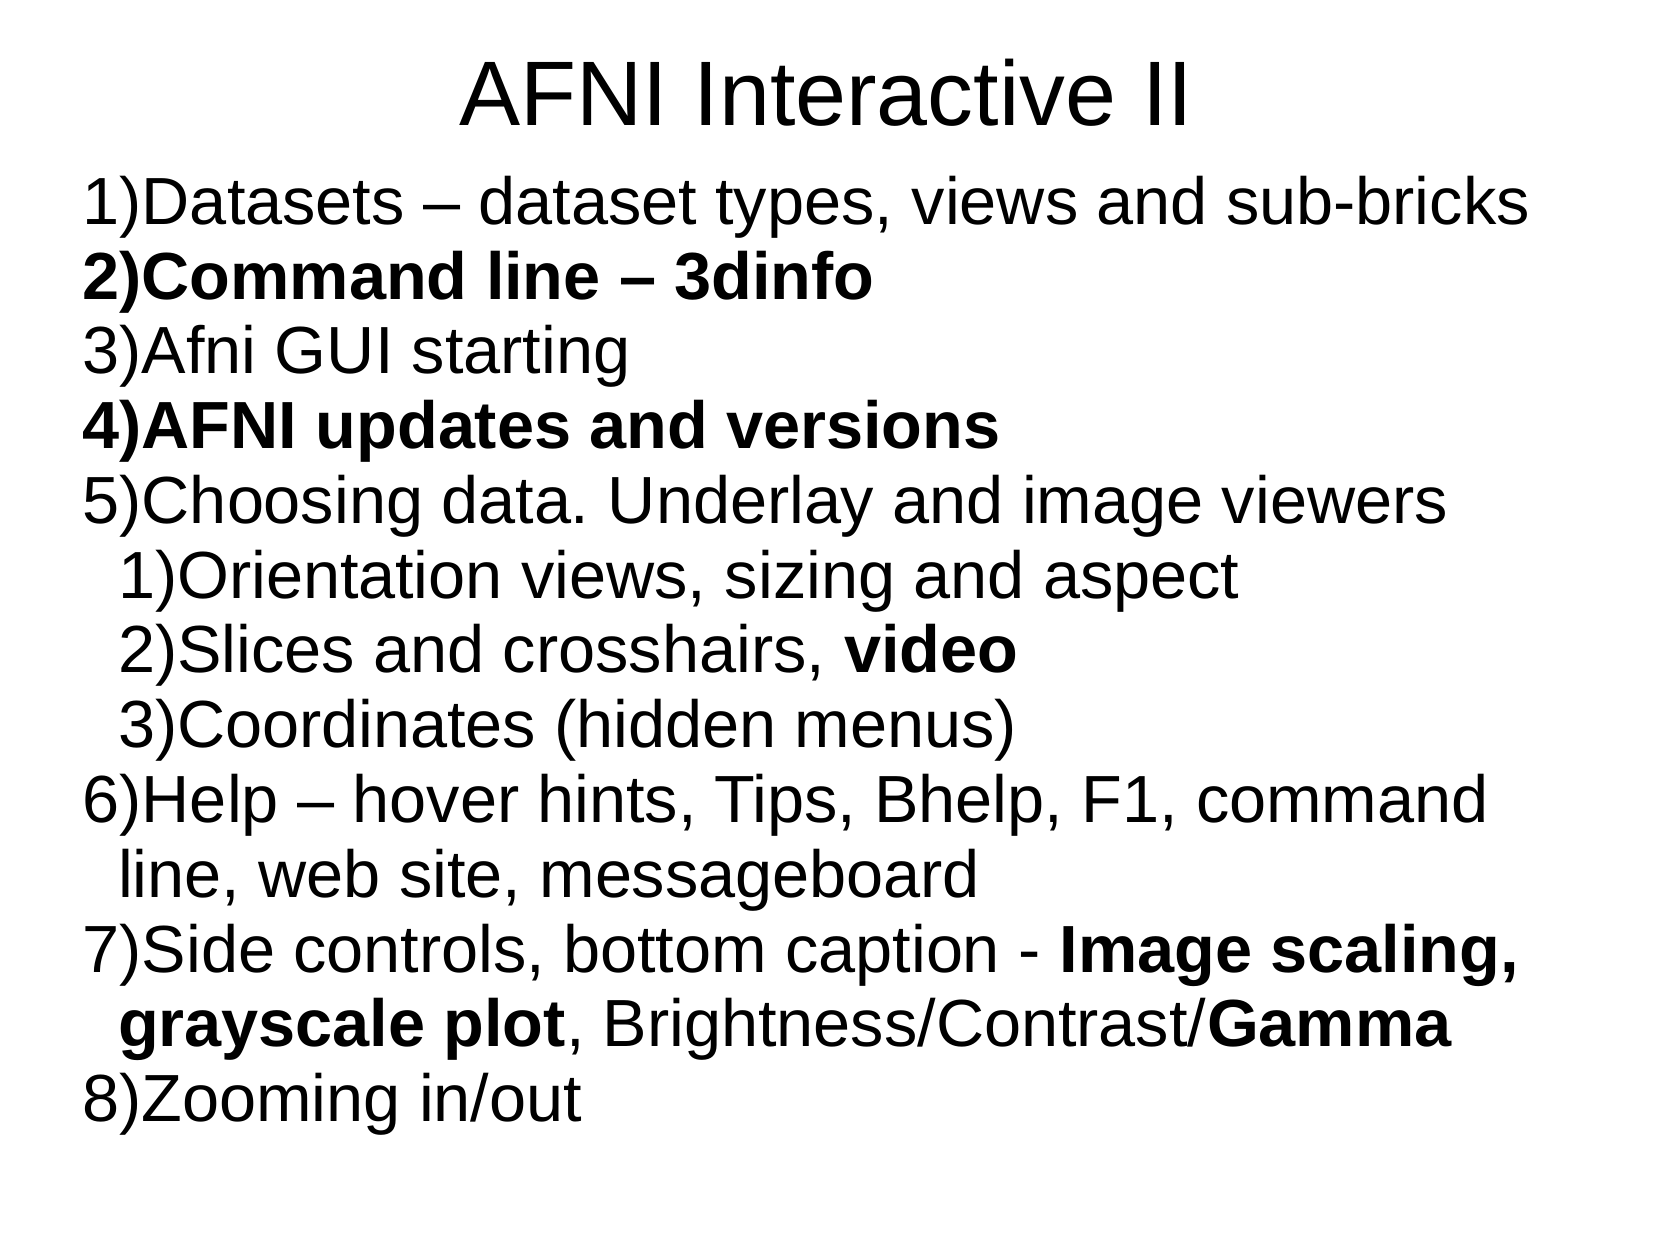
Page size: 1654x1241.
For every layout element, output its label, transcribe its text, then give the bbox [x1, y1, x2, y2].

subtitle Datasets – dataset types, views and sub-bricks Command line – 3dinfo Afni GUI starting AFNI updates and versions Choosing data. Underlay and image viewers Orientation views, sizing and aspect Slices and crosshairs, video Coordinates (hidden menus) Help – hover hints, Tips, Bhelp, F1, command line, web site, messageboard Side controls, bottom caption - Image scaling, grayscale plot, Brightness/Contrast/Gamma Zooming in/out [82, 163, 1571, 1136]
title AFNI Interactive II [82, 0, 1571, 163]
